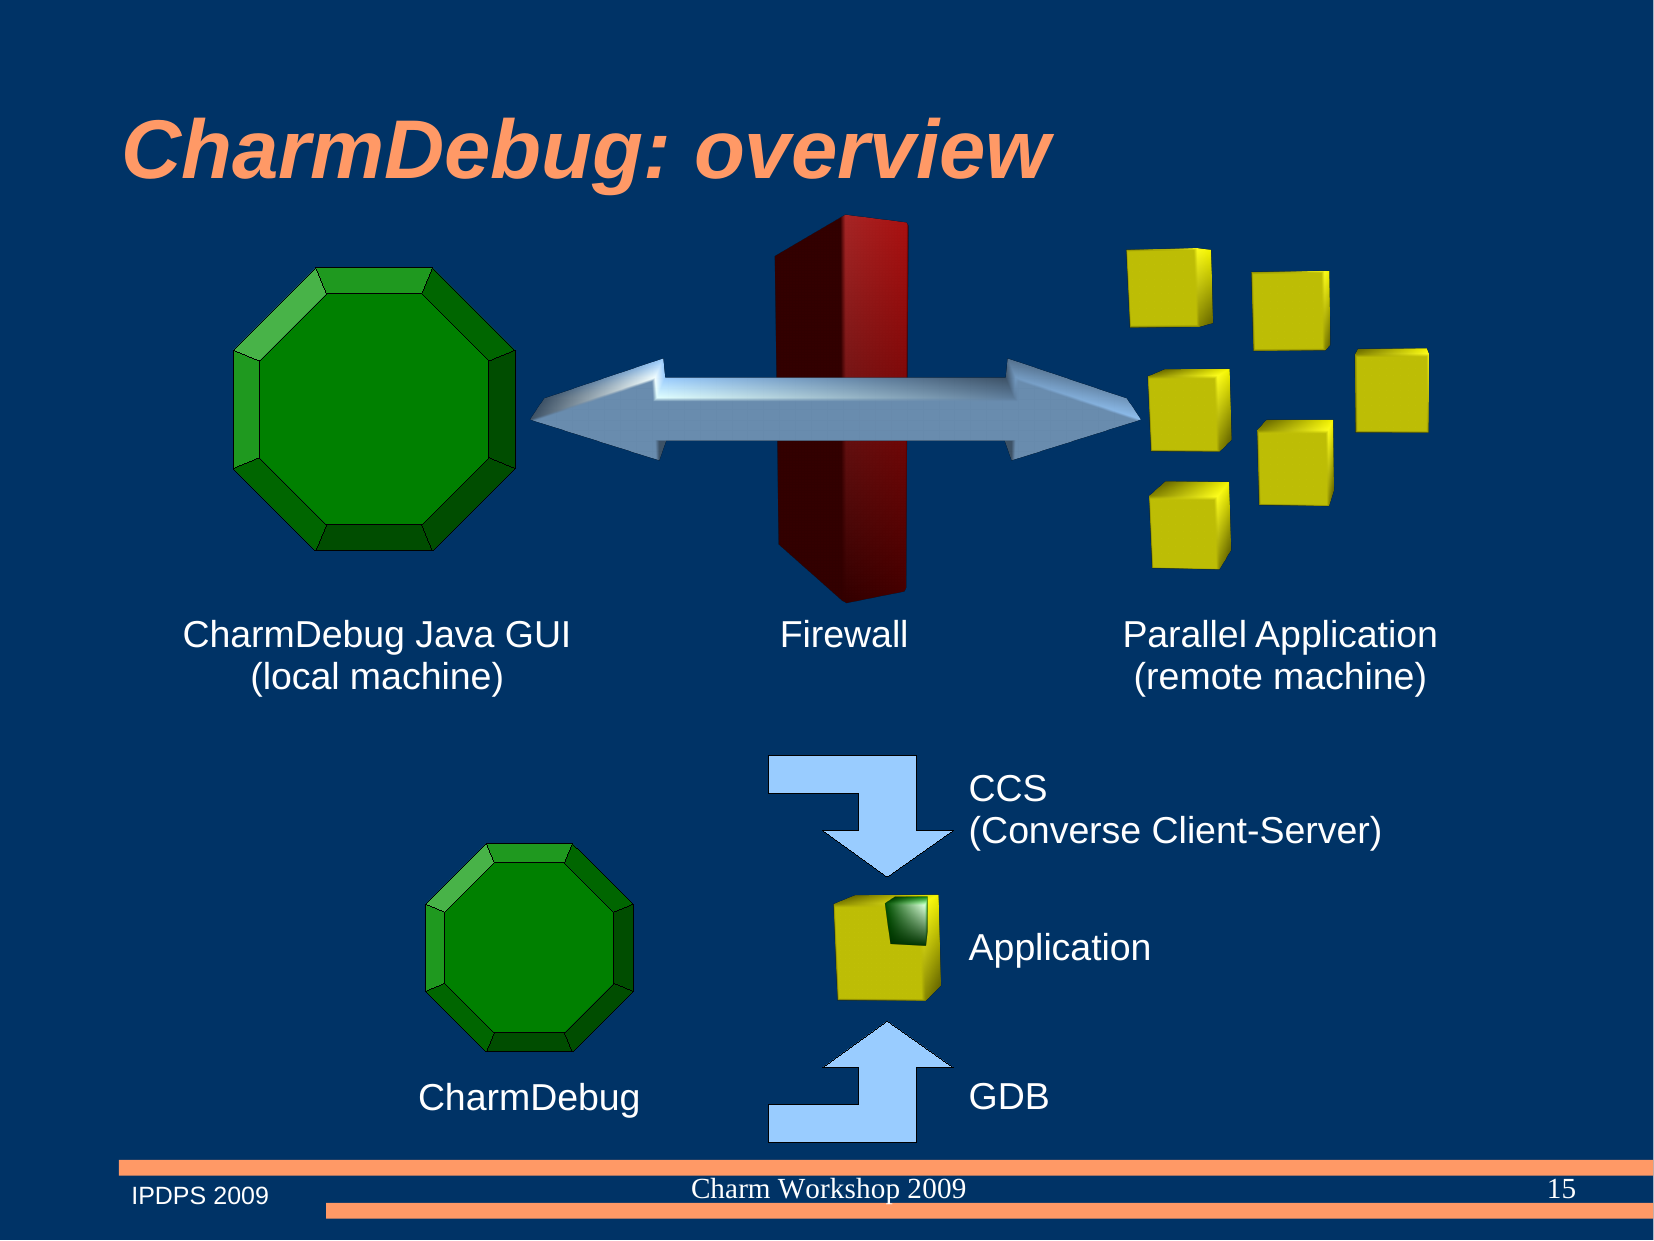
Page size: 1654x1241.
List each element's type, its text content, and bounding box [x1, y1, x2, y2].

text_box [426, 844, 634, 1052]
text_box [768, 755, 953, 877]
text_box Firewall [764, 606, 923, 664]
text_box CCS (Converse Client-Server) [953, 760, 1398, 860]
text_box [768, 1021, 954, 1143]
text_box [233, 268, 516, 551]
text_box GDB [953, 1068, 1065, 1125]
title CharmDebug: overview [121, 46, 1534, 254]
text_box Parallel Application (remote machine) [1107, 606, 1454, 706]
text_box CharmDebug [403, 1069, 656, 1127]
text_box Application [953, 919, 1167, 977]
text_box CharmDebug Java GUI (local machine) [168, 606, 587, 706]
